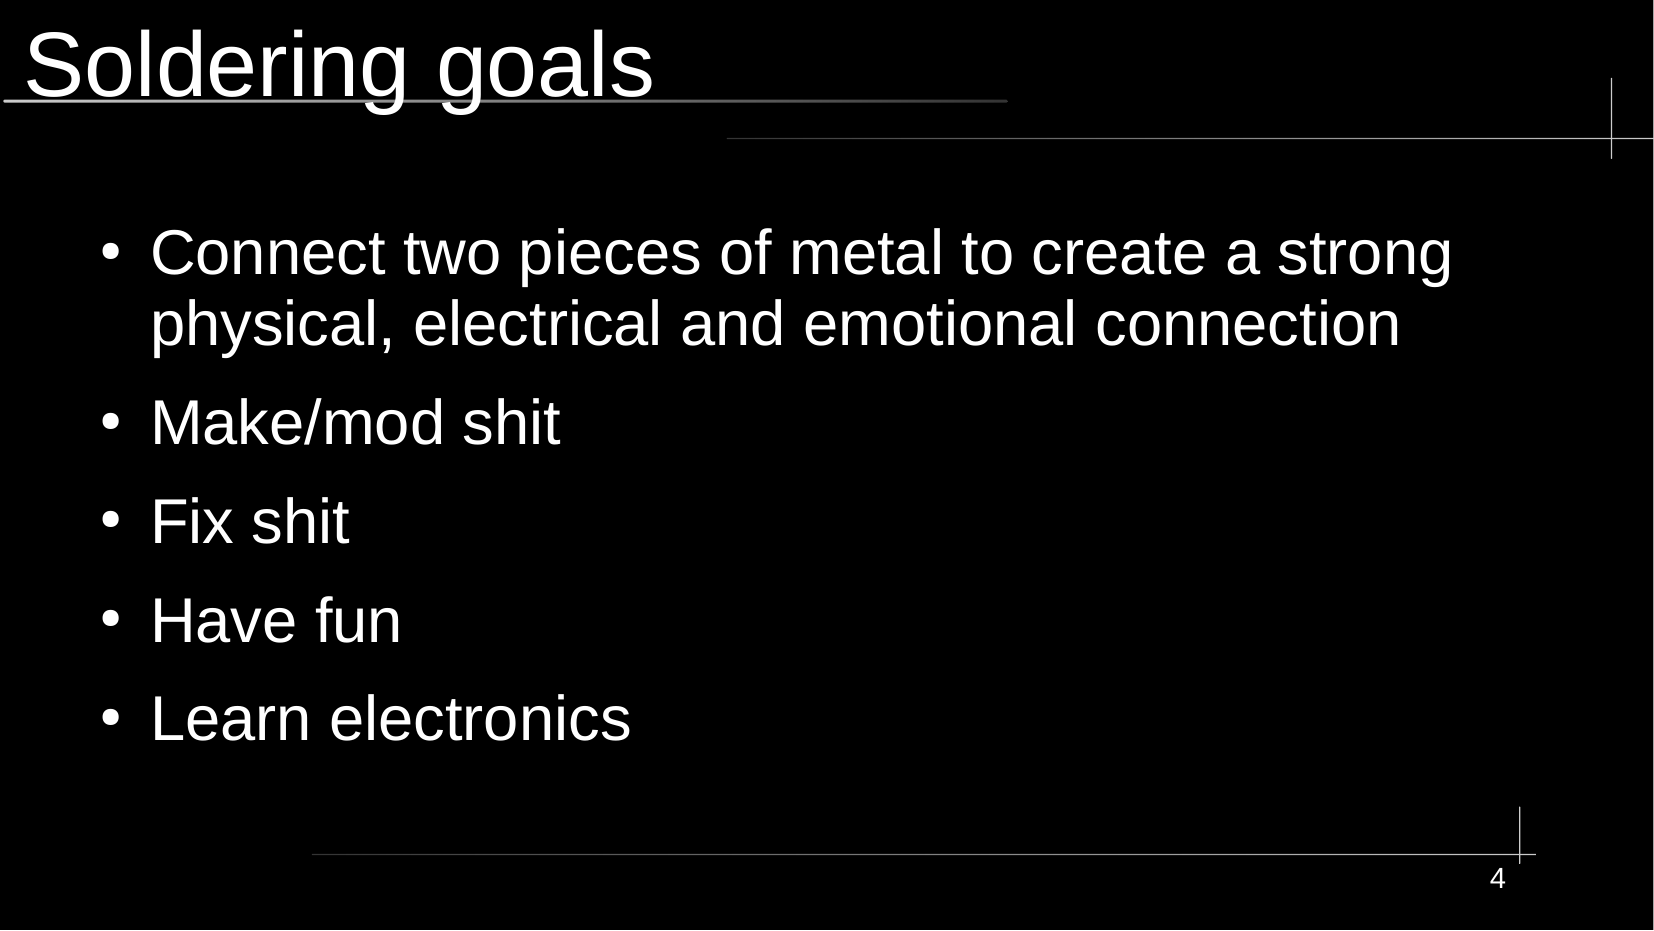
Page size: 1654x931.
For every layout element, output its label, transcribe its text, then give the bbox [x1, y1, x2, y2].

title Soldering goals [23, 11, 1589, 119]
list Connect two pieces of metal to create a strong physical, electrical and emotional connection Make/mod shit Fix shit Have fun Learn electronics [82, 217, 1571, 758]
